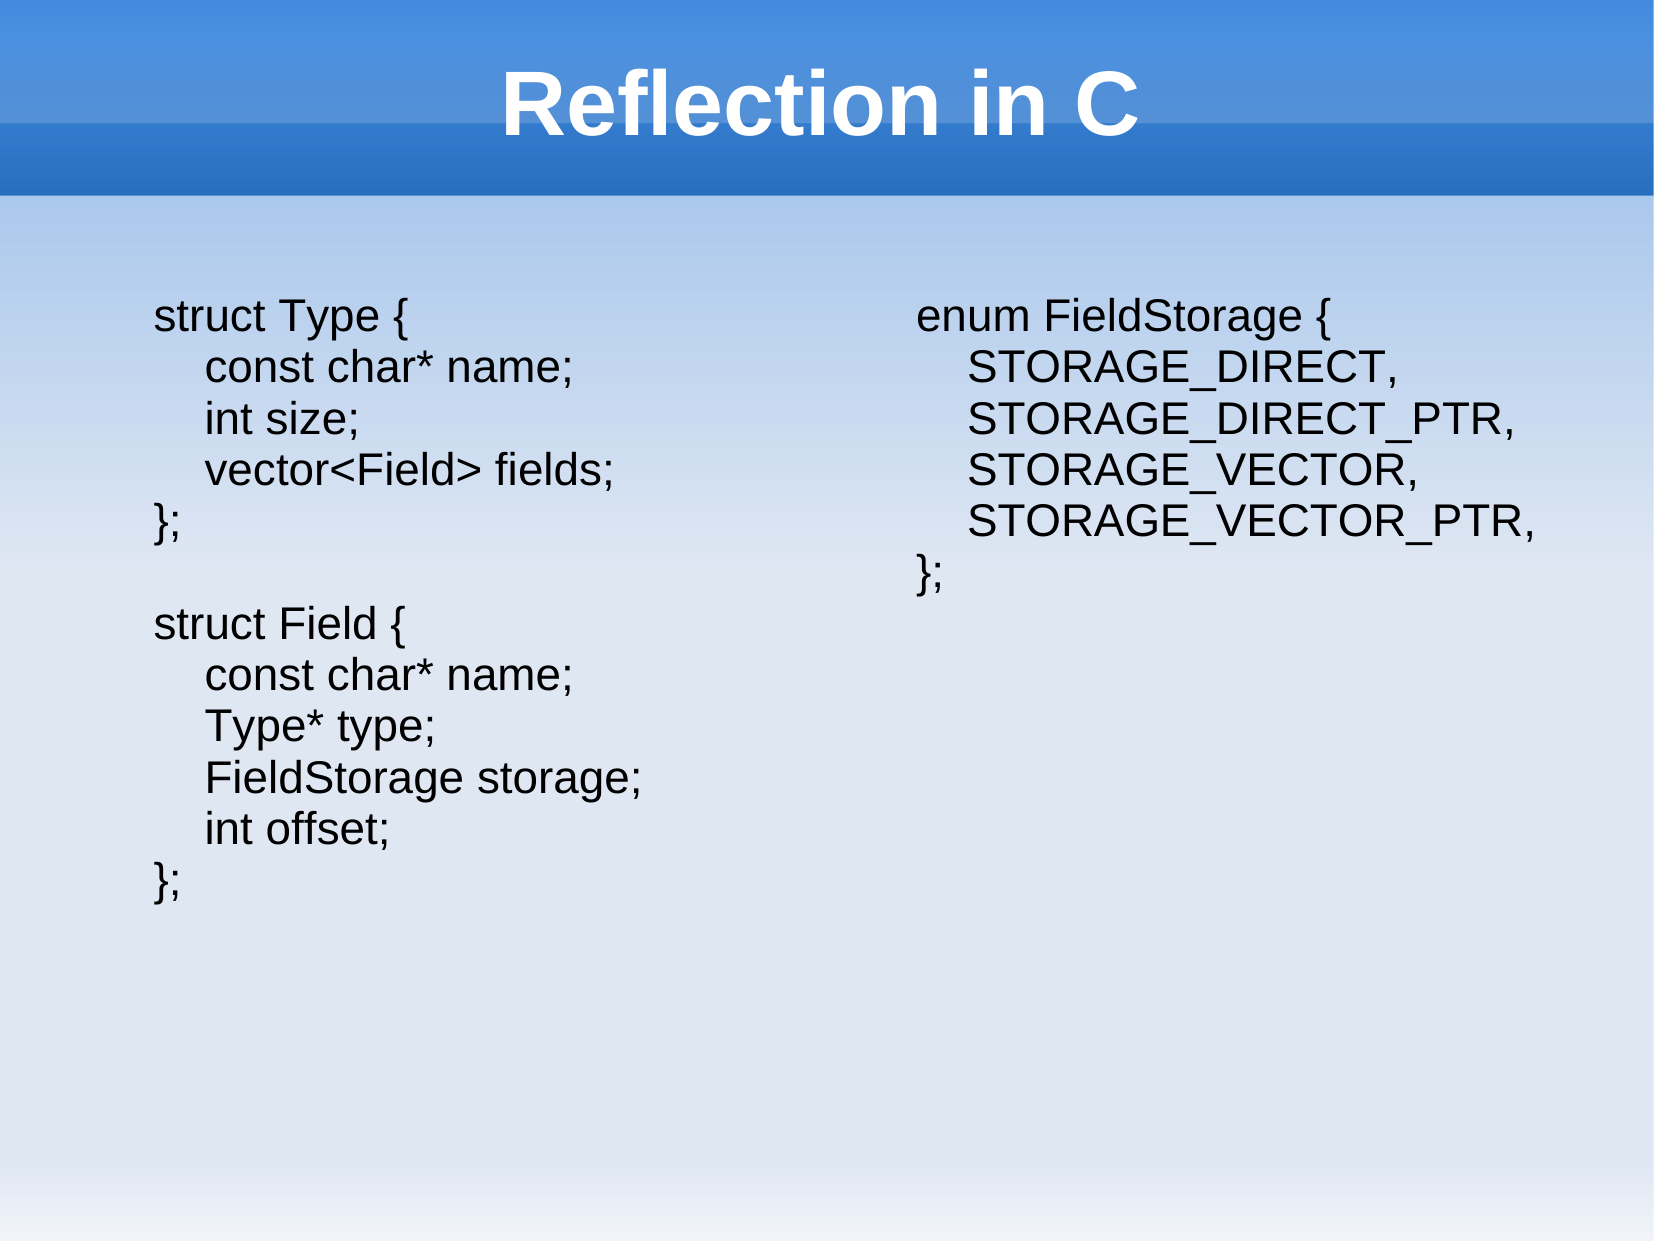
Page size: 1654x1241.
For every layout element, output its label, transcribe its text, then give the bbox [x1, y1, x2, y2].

list struct Type { const char* name; int size; vector<Field> fields; }; struct Field { const char* name; Type* type; FieldStorage storage; int offset; }; [82, 290, 809, 1109]
picture [0, 0, 1654, 1241]
list enum FieldStorage { STORAGE_DIRECT, STORAGE_DIRECT_PTR, STORAGE_VECTOR, STORAGE_VECTOR_PTR, }; [845, 290, 1572, 1109]
title Reflection in C [76, 0, 1565, 208]
